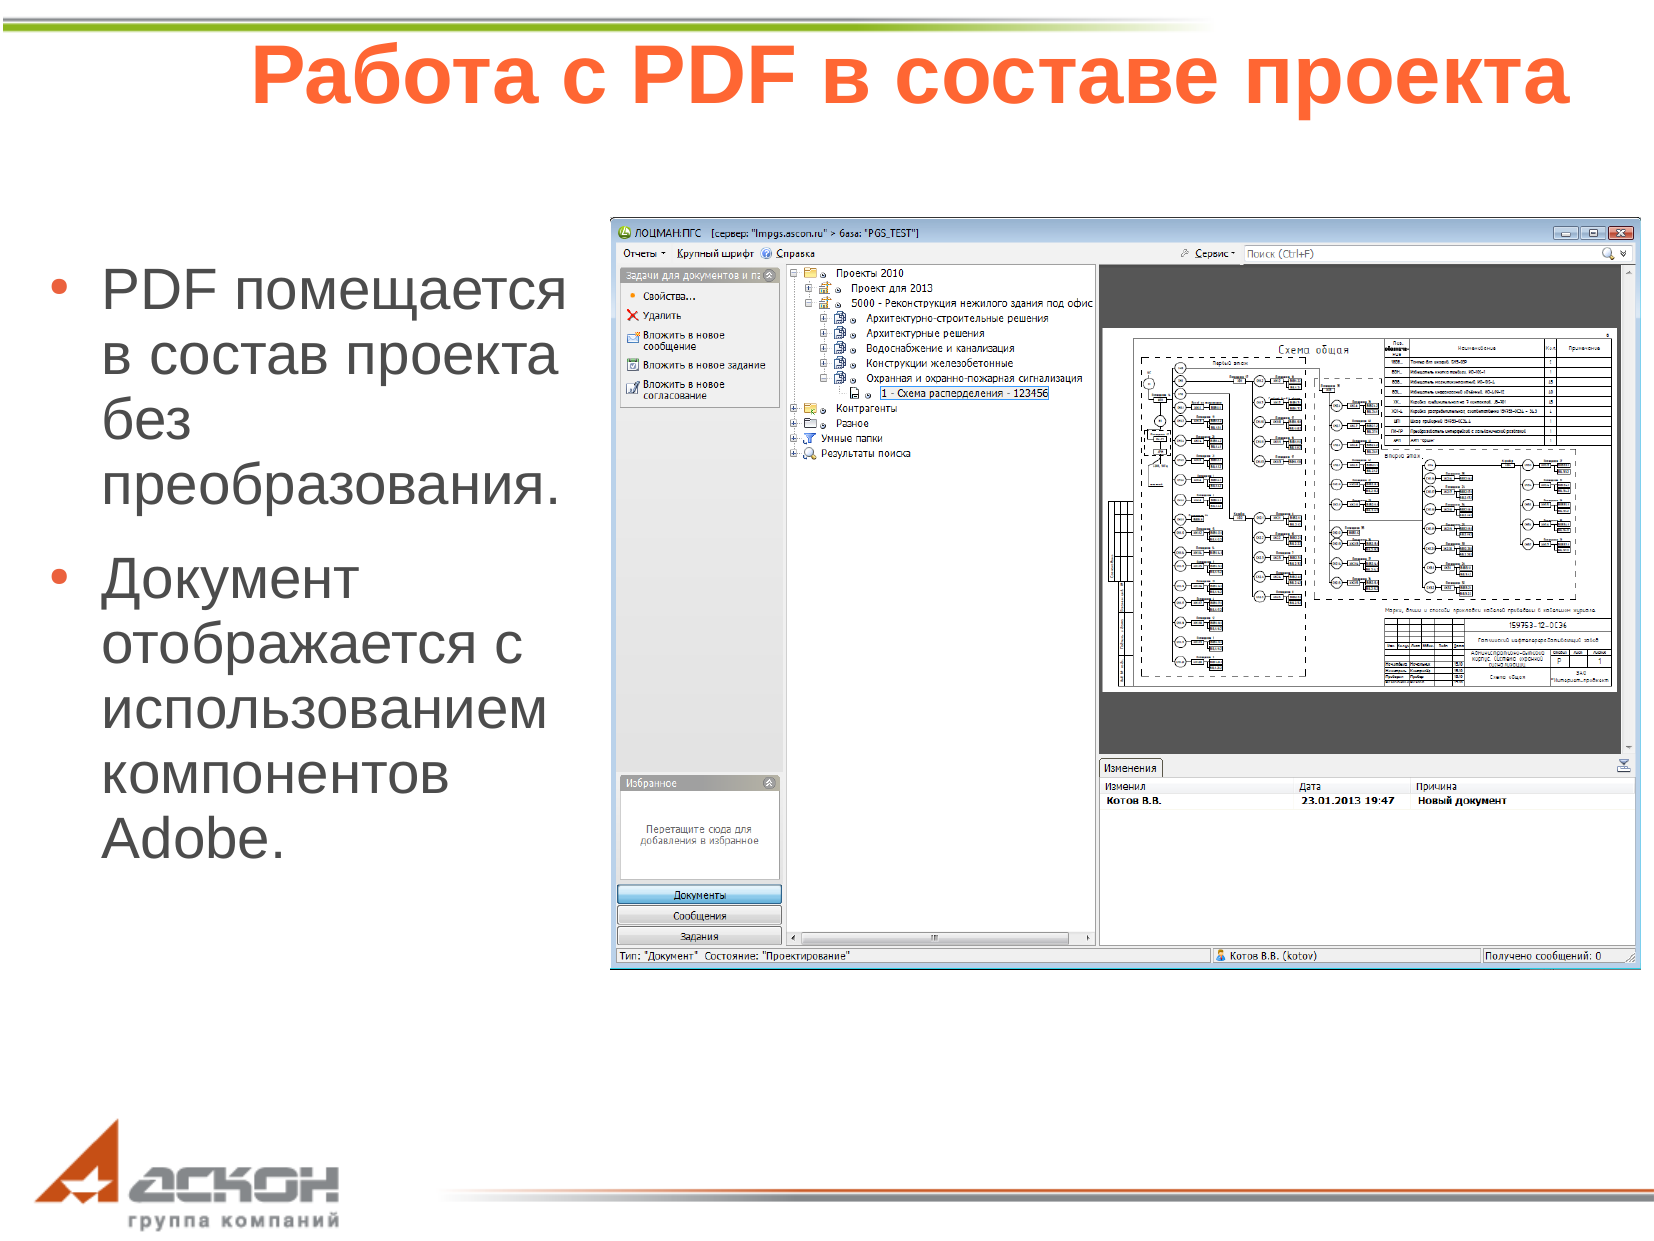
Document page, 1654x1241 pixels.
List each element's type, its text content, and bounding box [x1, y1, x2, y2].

picture [3, 0, 1654, 1241]
title Работа с PDF в составе проекта [82, 28, 1571, 122]
list PDF помещается в состав проекта без преобразования. Документ отображается с использованием компонентов Adobe. [30, 256, 608, 929]
